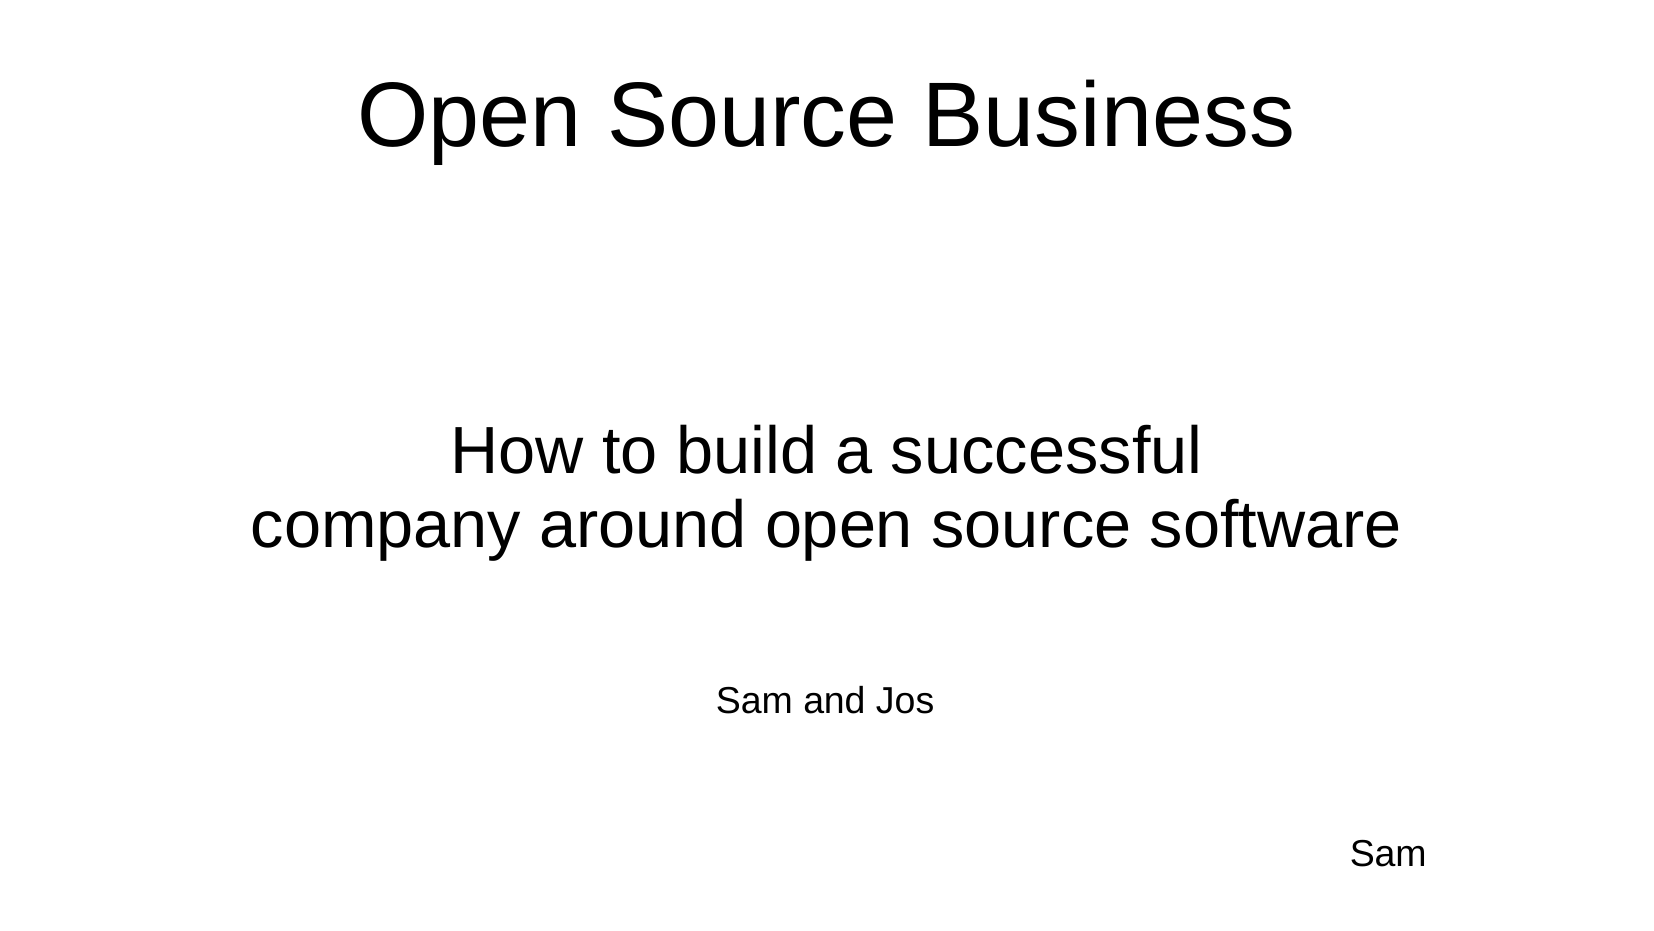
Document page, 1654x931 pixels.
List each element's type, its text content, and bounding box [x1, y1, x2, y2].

text_box Sam and Jos [413, 671, 1237, 729]
text_box Sam [1335, 825, 1591, 882]
subtitle How to build a successful company around open source software [82, 217, 1571, 758]
title Open Source Business [82, 37, 1571, 193]
